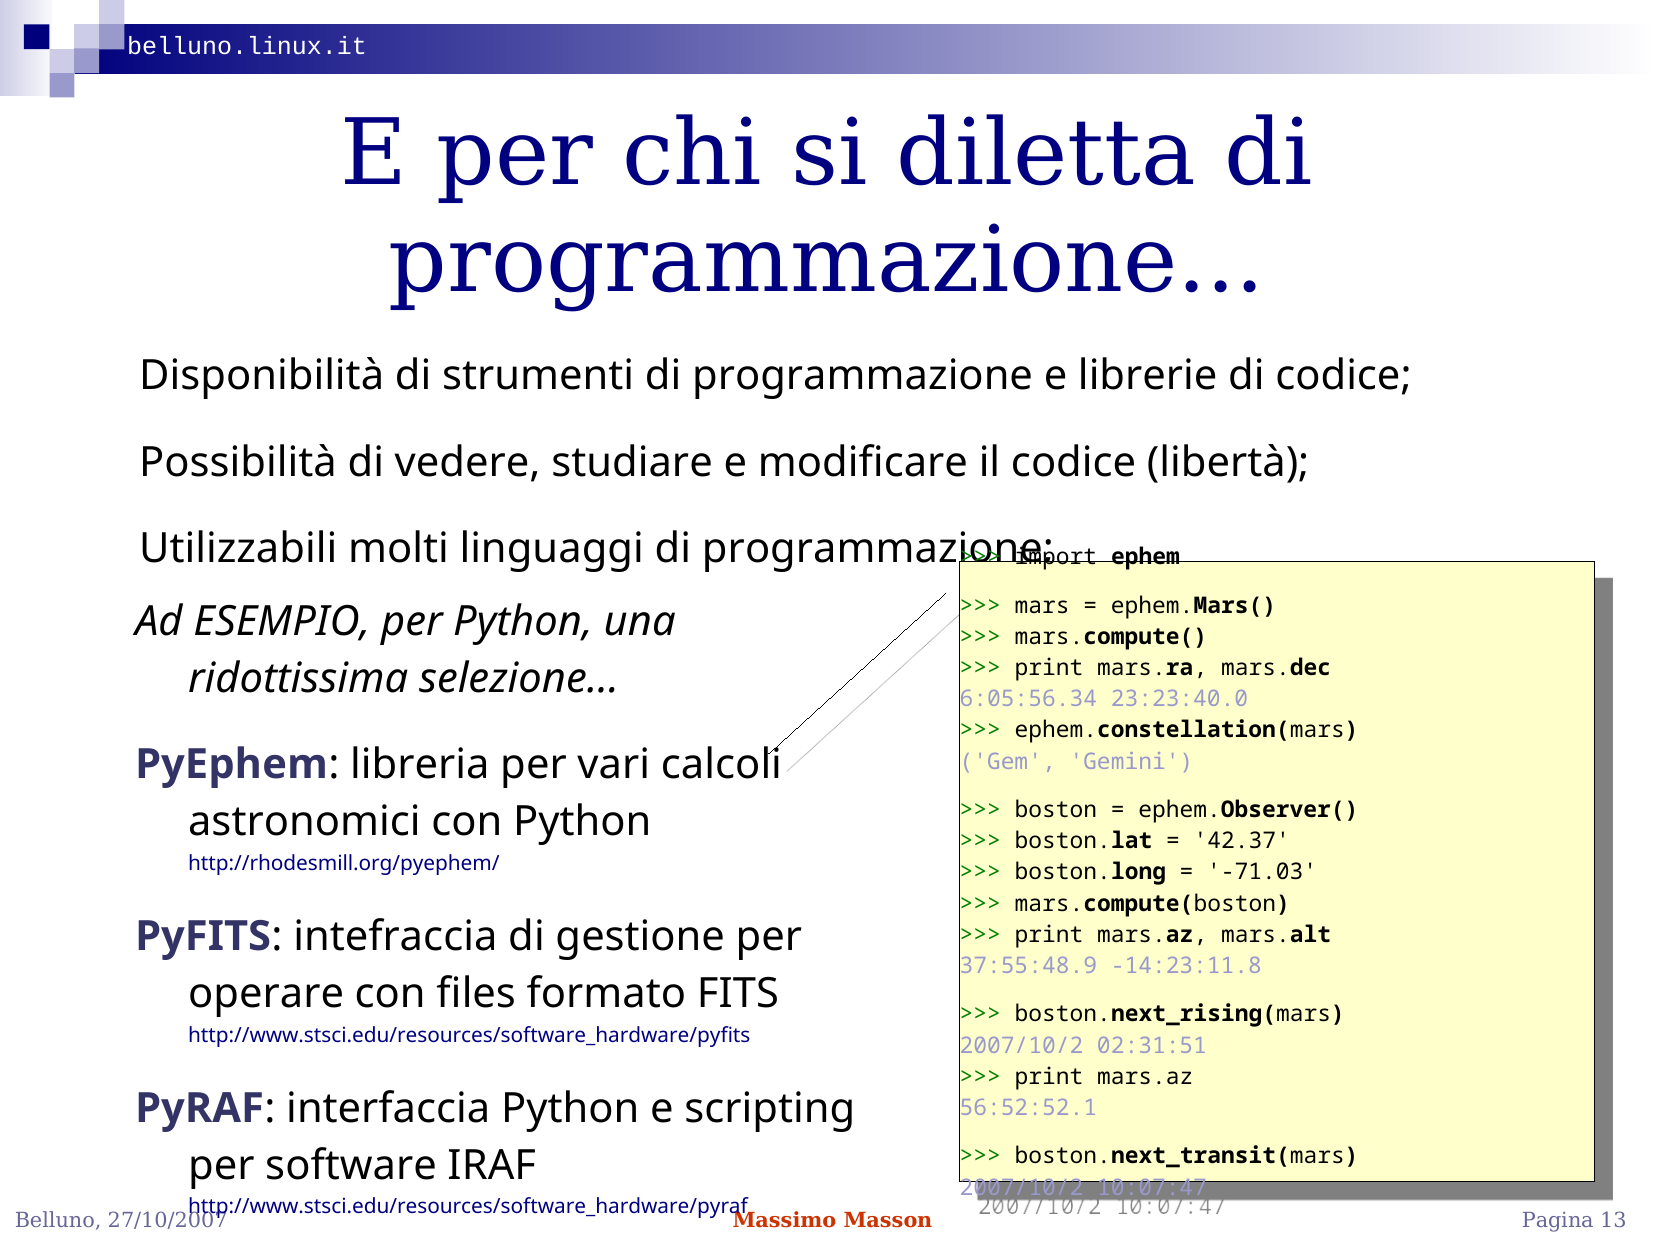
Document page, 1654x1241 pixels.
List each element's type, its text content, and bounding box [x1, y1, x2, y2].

text_box >>> import ephem >>> mars = ephem.Mars() >>> mars.compute() >>> print mars.ra, mars.dec 6:05:56.34 23:23:40.0 >>> ephem.constellation(mars) ('Gem', 'Gemini') >>> boston = ephem.Observer() >>> boston.lat = '42.37' >>> boston.long = '-71.03' >>> mars.compute(boston) >>> print mars.az, mars.alt 37:55:48.9 -14:23:11.8 >>> boston.next_rising(mars) 2007/10/2 02:31:51 >>> print mars.az 56:52:52.1 >>> boston.next_transit(mars) 2007/10/2 10:07:47 [960, 561, 1594, 1181]
list Ad ESEMPIO, per Python, una ridottissima selezione... PyEphem: libreria per vari calcoli astronomici con Python http://rhodesmill.org/pyephem/ PyFITS: intefraccia di gestione per operare con files formato FITS http://www.stsci.edu/resources/software_hardware/pyfits PyRAF: interfaccia Python e scripting per software IRAF http://www.stsci.edu/resources/software_hardware/pyraf [117, 590, 882, 1189]
list Disponibilità di strumenti di programmazione e librerie di codice; Possibilità di vedere, studiare e modificare il codice (libertà); Utilizzabili molti linguaggi di programmazione; [121, 344, 1595, 621]
title E per chi si diletta di programmazione... [121, 99, 1534, 314]
